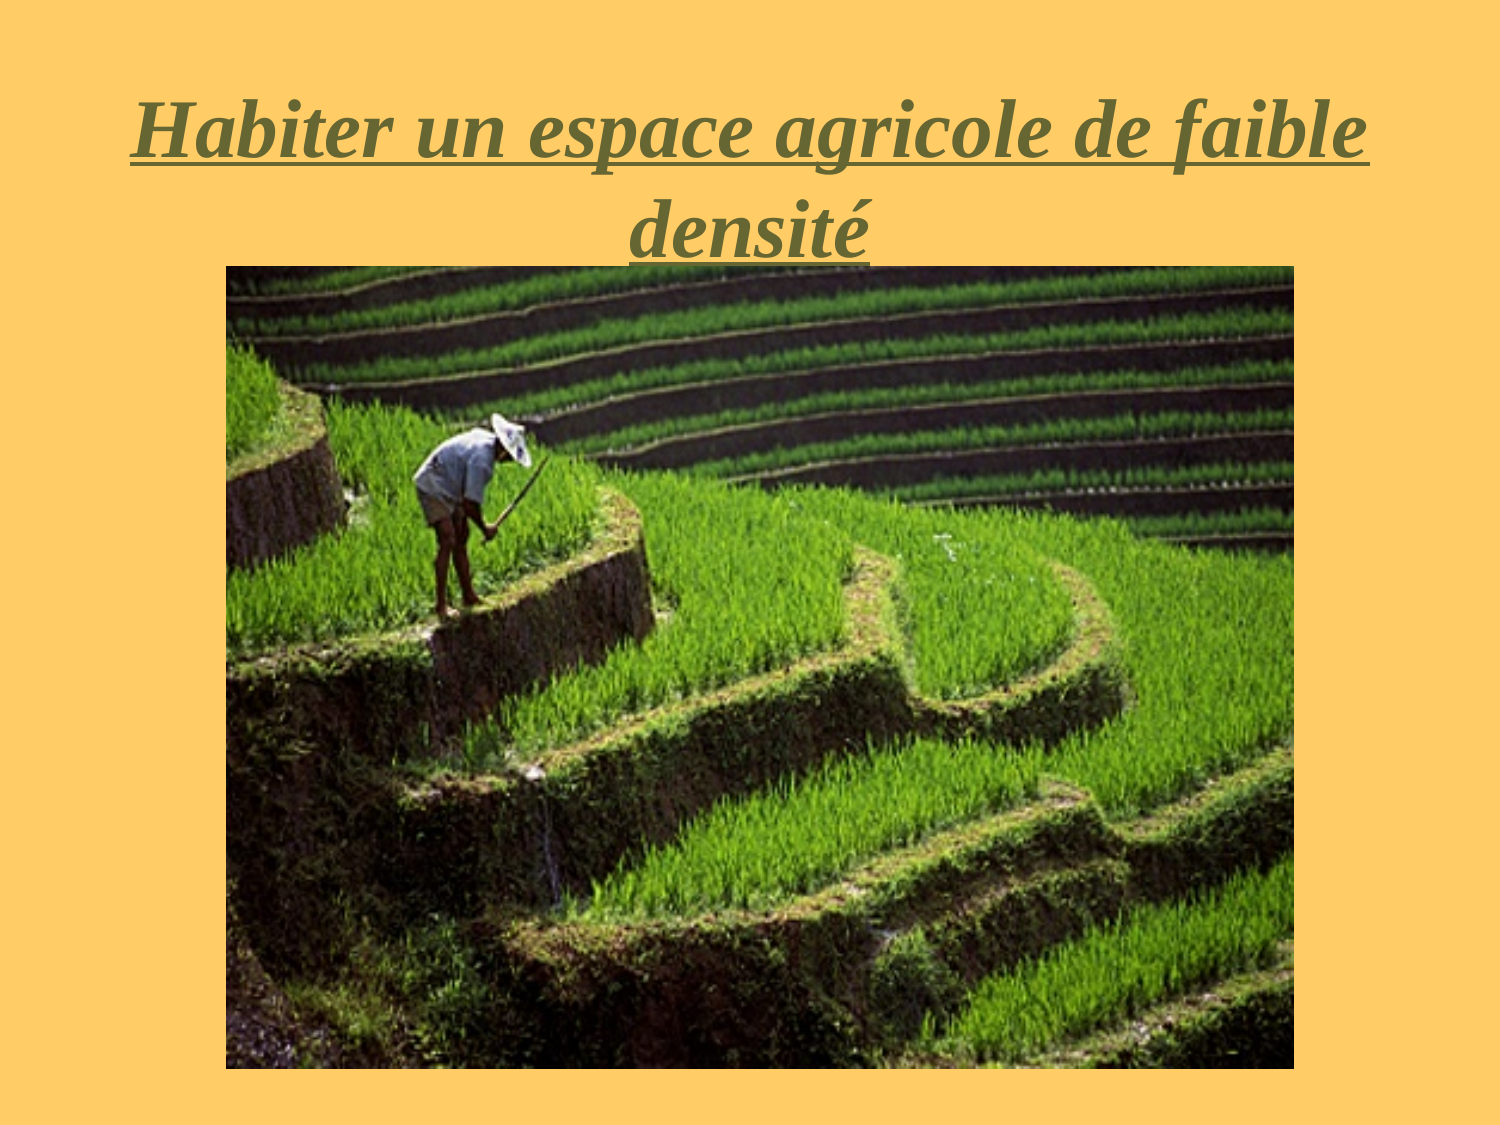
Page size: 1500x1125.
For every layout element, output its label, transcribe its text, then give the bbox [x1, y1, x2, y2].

text_box Habiter un espace agricole de faible densité [112, 66, 1388, 232]
picture [226, 266, 1294, 1069]
